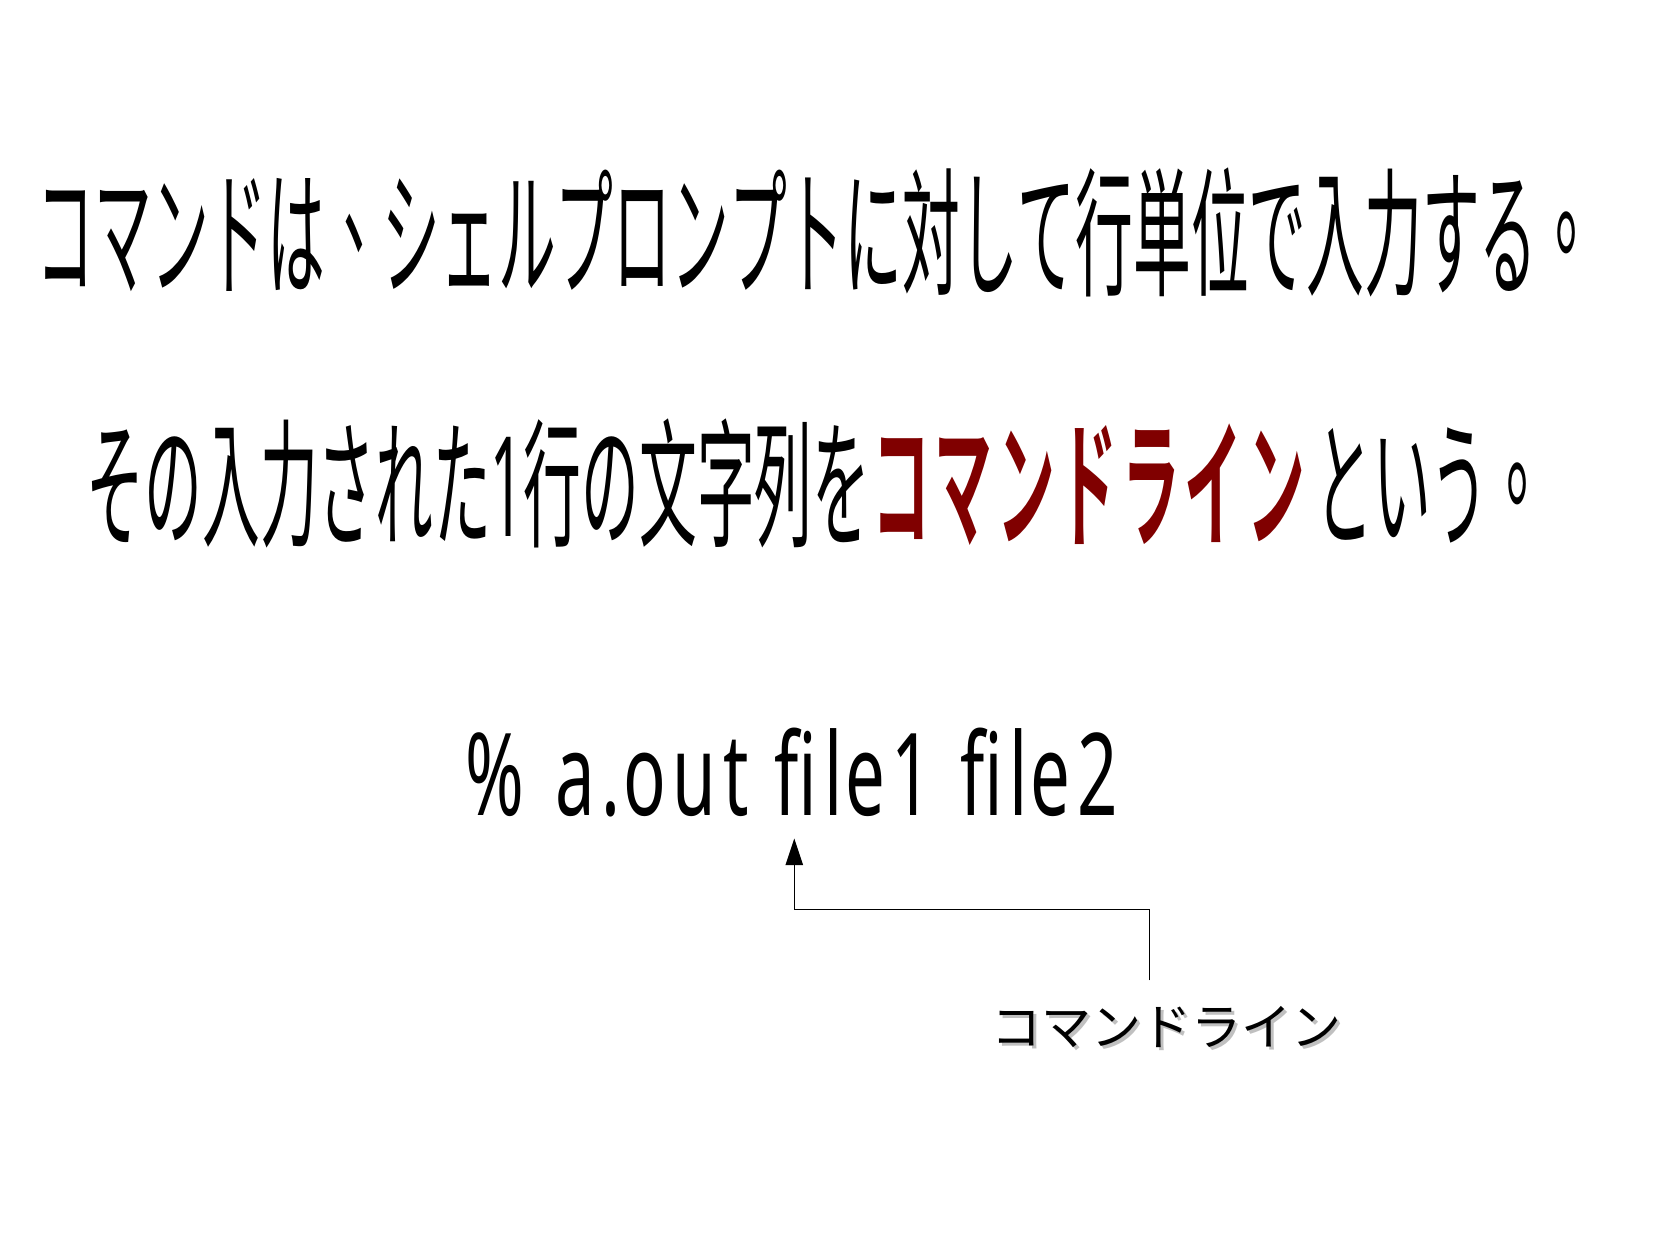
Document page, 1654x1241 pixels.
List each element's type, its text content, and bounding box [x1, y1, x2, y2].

chart [454, 701, 1134, 839]
text_box コマンドライン [927, 980, 1371, 1056]
chart [29, 147, 1605, 563]
